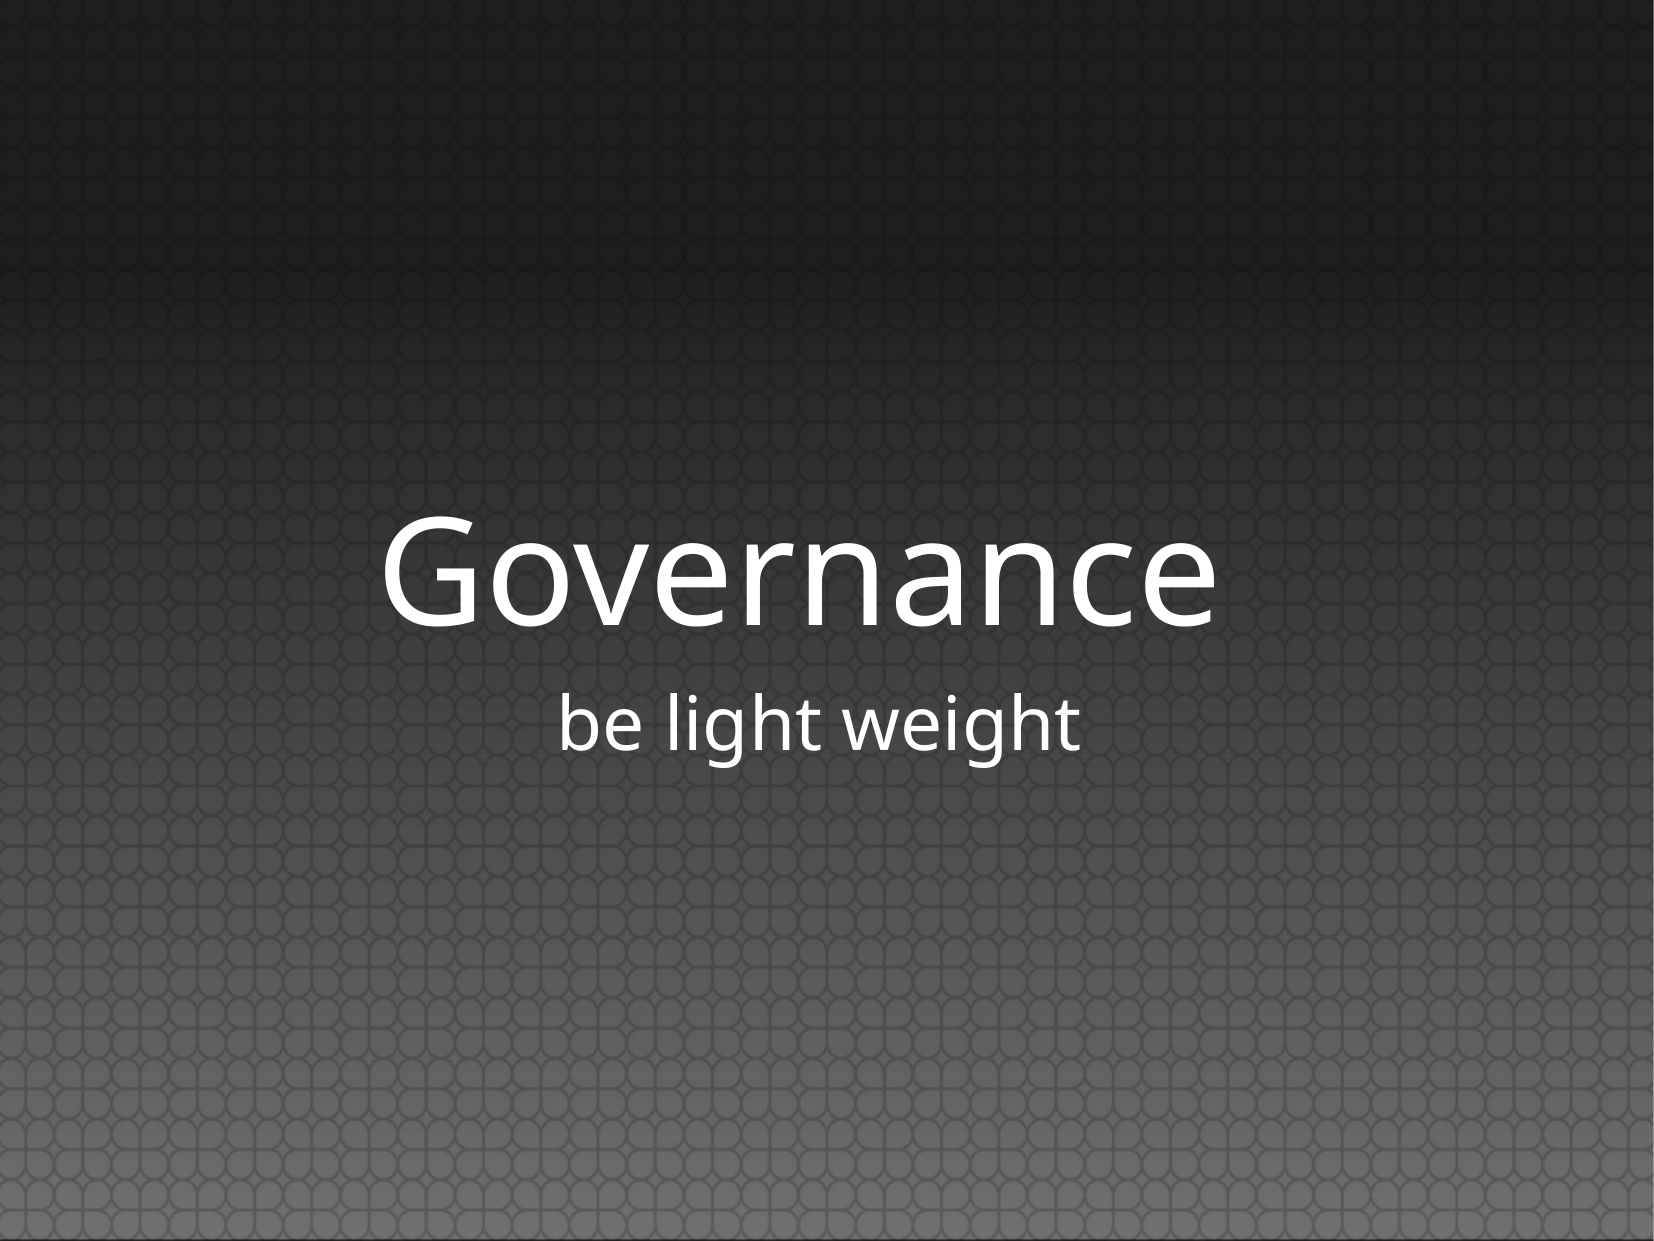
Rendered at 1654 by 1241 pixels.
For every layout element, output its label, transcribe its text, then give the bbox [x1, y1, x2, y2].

picture [0, 0, 1654, 1241]
title Governance be light weight [75, 487, 1564, 750]
